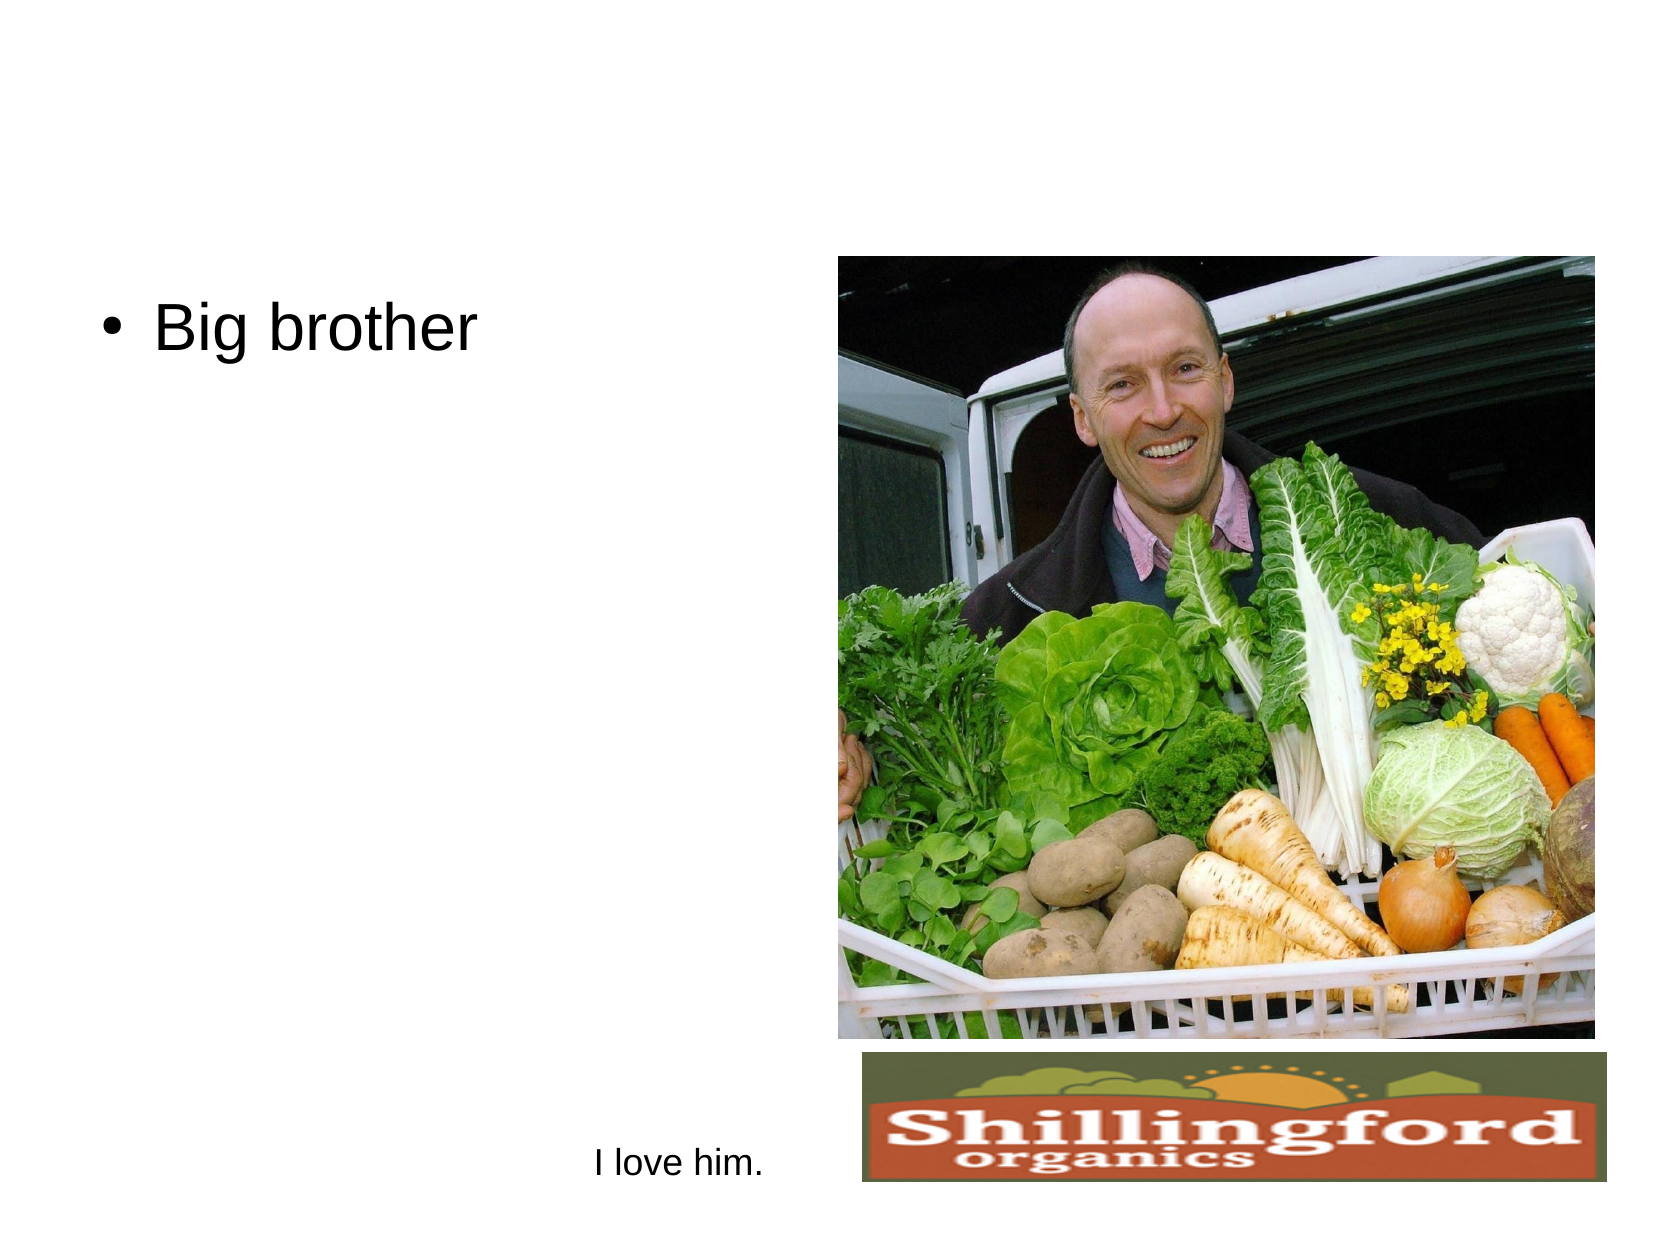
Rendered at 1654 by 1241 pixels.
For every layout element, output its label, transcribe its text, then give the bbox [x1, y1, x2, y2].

text_box I love him. [578, 1133, 780, 1191]
picture [838, 256, 1595, 1039]
picture [862, 1052, 1607, 1182]
list Big brother [82, 290, 809, 1010]
